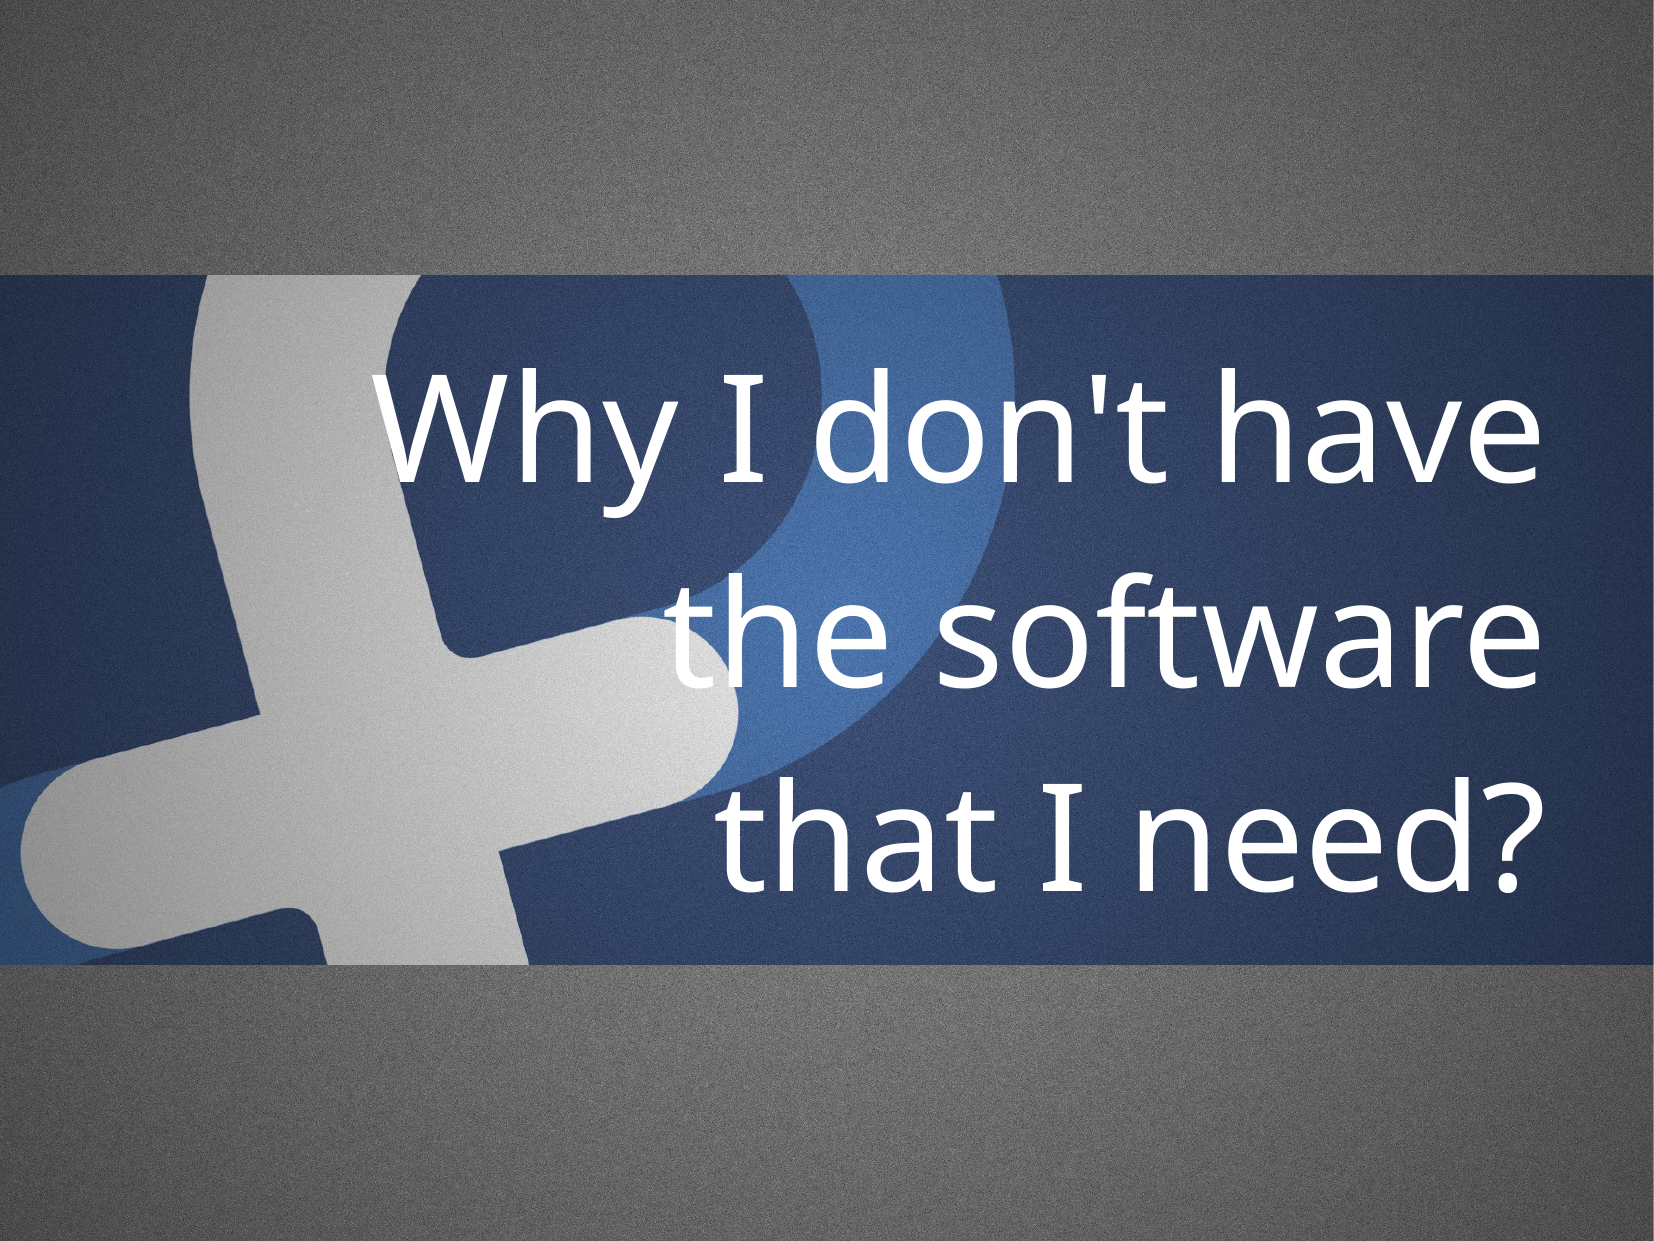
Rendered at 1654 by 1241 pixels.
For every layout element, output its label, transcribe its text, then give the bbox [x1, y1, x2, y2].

text_box Why I don't have the software that I need? [262, 315, 1562, 854]
picture [0, 0, 1654, 1241]
